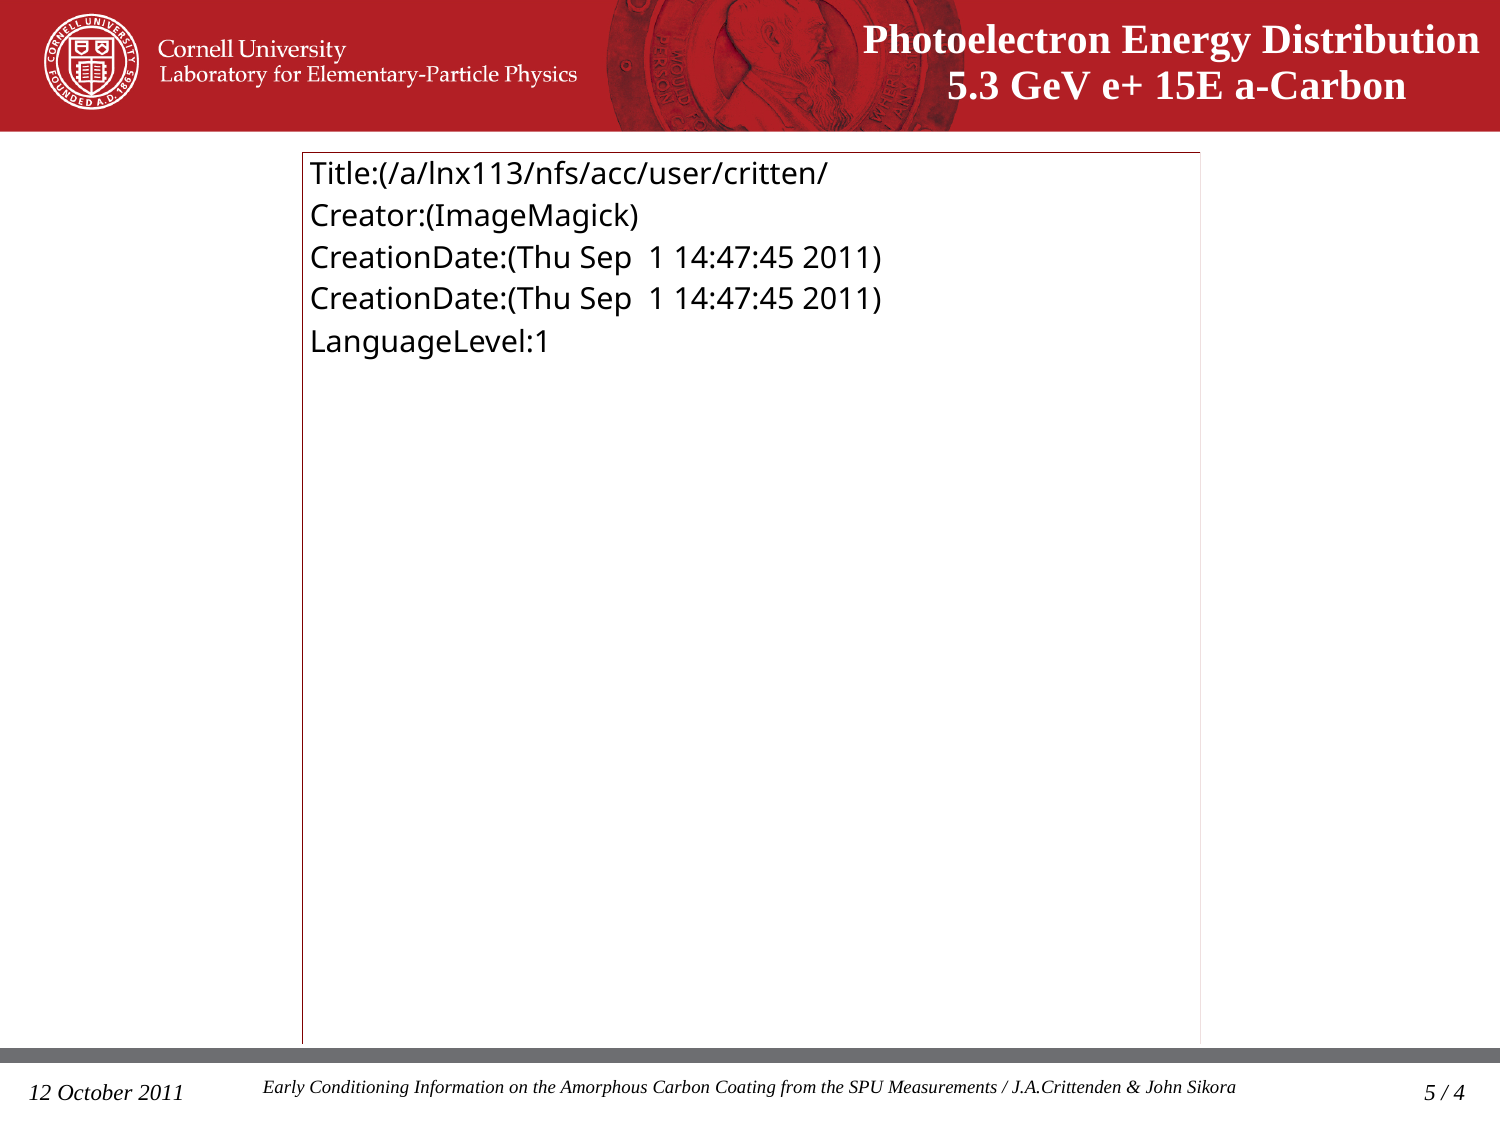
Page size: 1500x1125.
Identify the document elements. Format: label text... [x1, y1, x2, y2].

title Photoelectron Energy Distribution 5.3 GeV e+ 15E a-Carbon [862, 0, 1492, 126]
picture [0, 0, 1500, 132]
picture [300, 149, 1201, 1044]
